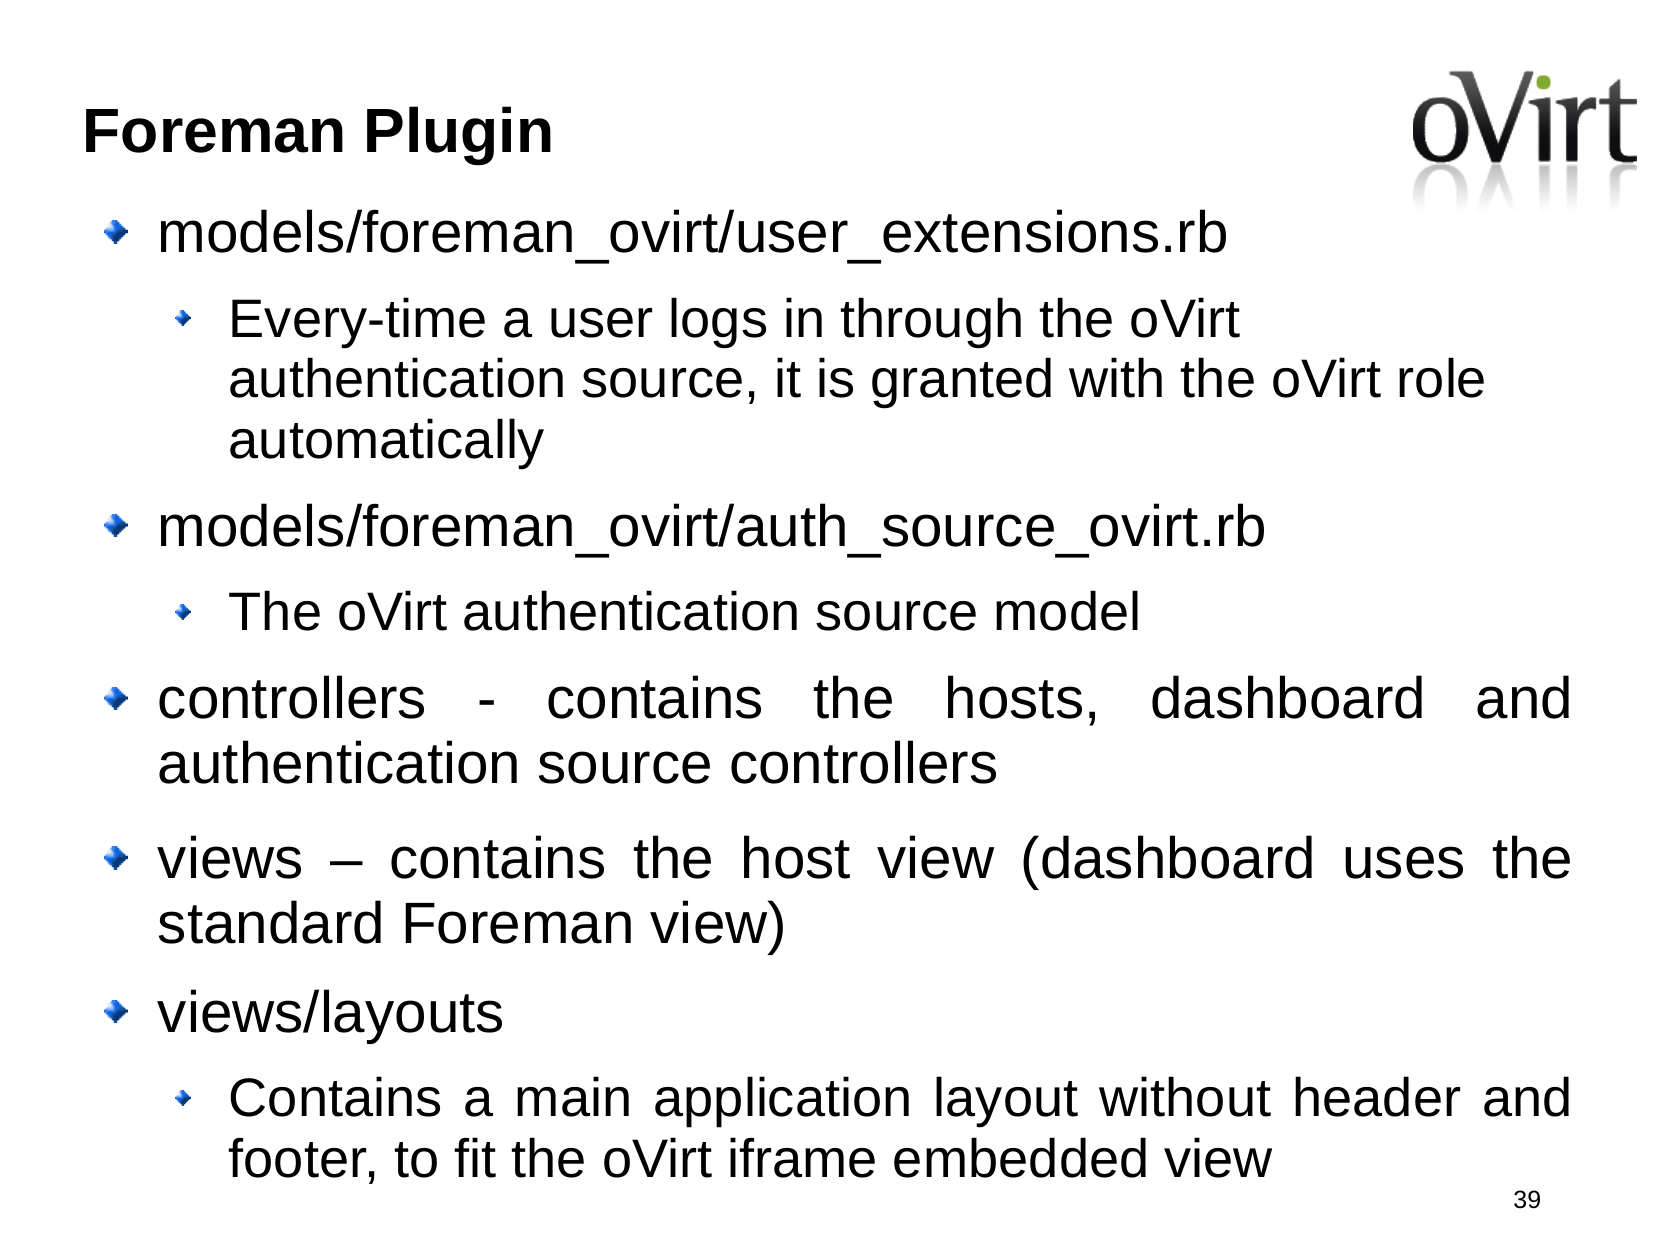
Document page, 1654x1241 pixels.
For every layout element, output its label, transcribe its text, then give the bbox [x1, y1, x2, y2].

list models/foreman_ovirt/user_extensions.rb Every-time a user logs in through the oVirt authentication source, it is granted with the oVirt role automatically models/foreman_ovirt/auth_source_ovirt.rb The oVirt authentication source model controllers - contains the hosts, dashboard and authentication source controllers views – contains the host view (dashboard uses the standard Foreman view) views/layouts Contains a main application layout without header and footer, to fit the oVirt iframe embedded view [86, 199, 1576, 1190]
picture [1413, 63, 1637, 212]
title Foreman Plugin [82, 37, 1303, 226]
